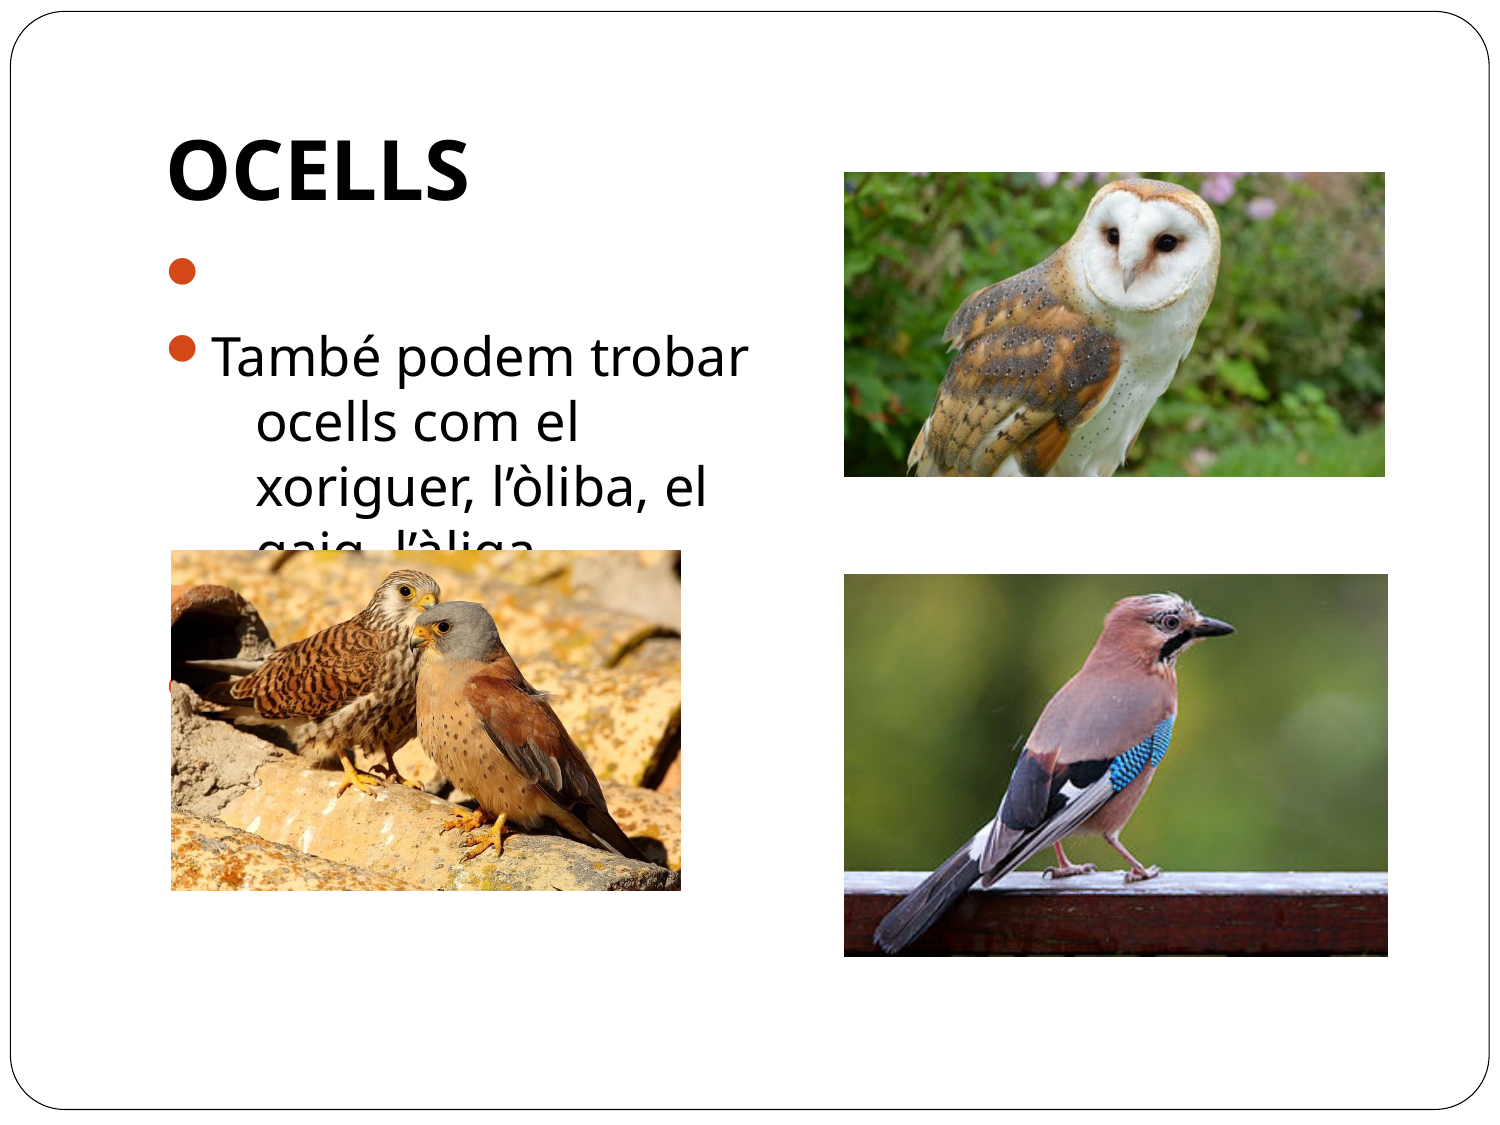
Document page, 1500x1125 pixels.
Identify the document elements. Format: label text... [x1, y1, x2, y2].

title OCELLS [150, 45, 1426, 233]
picture [844, 172, 1385, 477]
picture [171, 550, 681, 891]
picture [844, 574, 1388, 957]
list També podem trobar ocells com el xoriguer, l’òliba, el gaig, l’àliga marcenca. [150, 237, 766, 988]
